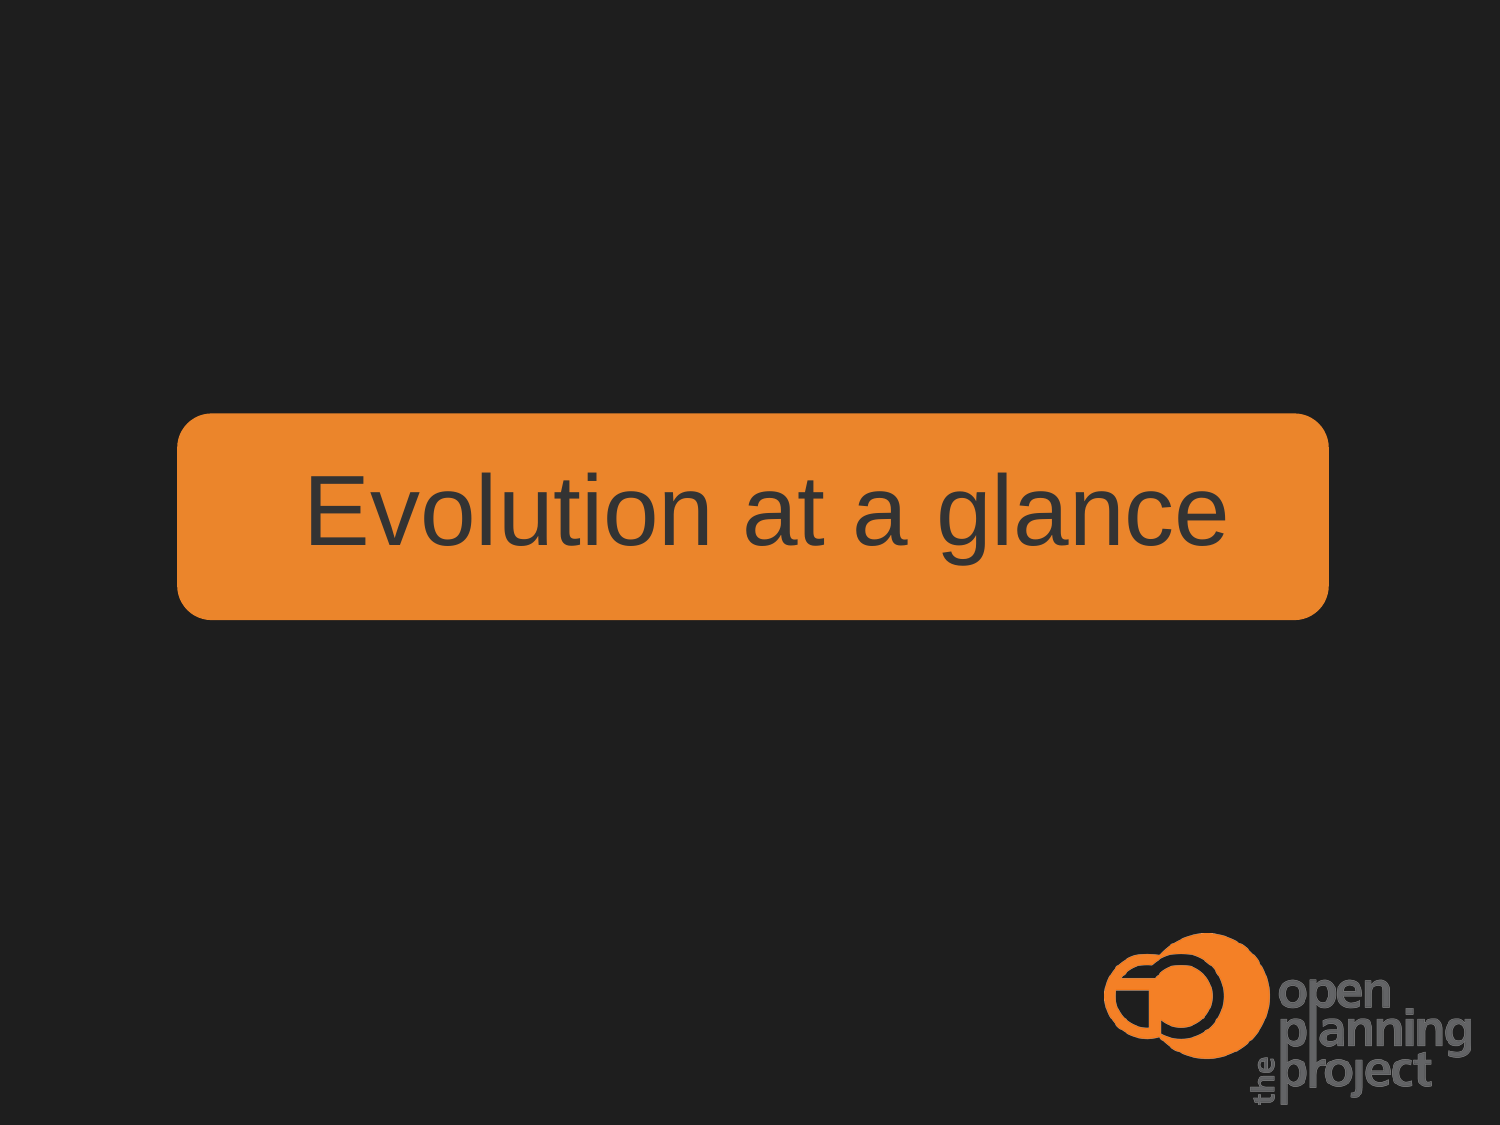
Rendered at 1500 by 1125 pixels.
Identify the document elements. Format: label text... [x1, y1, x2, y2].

picture [1104, 933, 1471, 1105]
subtitle Evolution at a glance [75, 413, 1425, 621]
